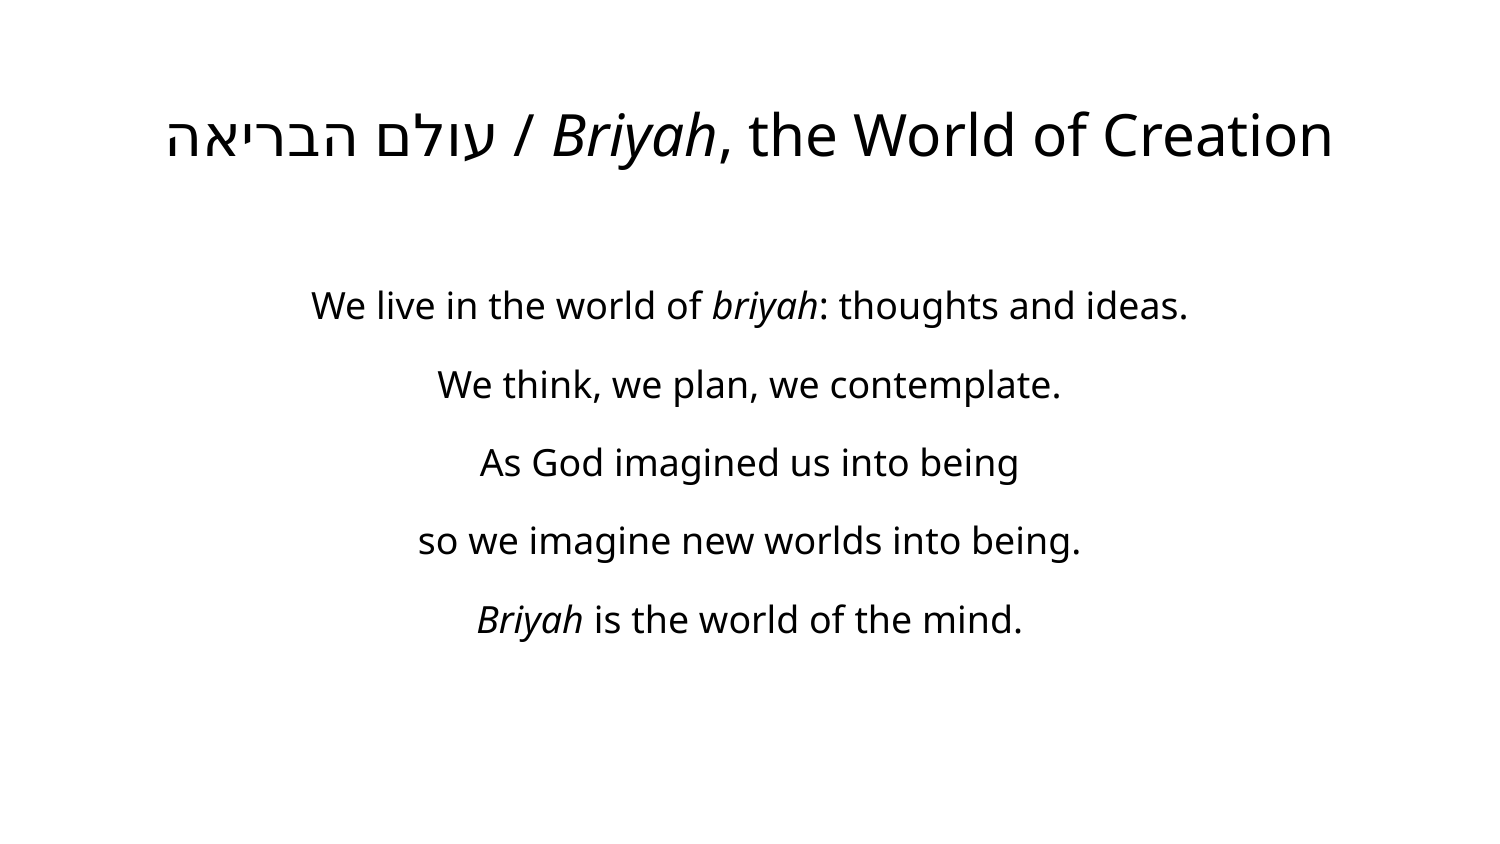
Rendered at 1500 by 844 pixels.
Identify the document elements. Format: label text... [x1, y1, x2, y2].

list We live in the world of briyah: thoughts and ideas. We think, we plan, we contemplate. As God imagined us into being so we imagine new worlds into being. Briyah is the world of the mind. [51, 189, 1449, 750]
title עולם הבריאה / Briyah, the World of Creation [51, 72, 1449, 167]
